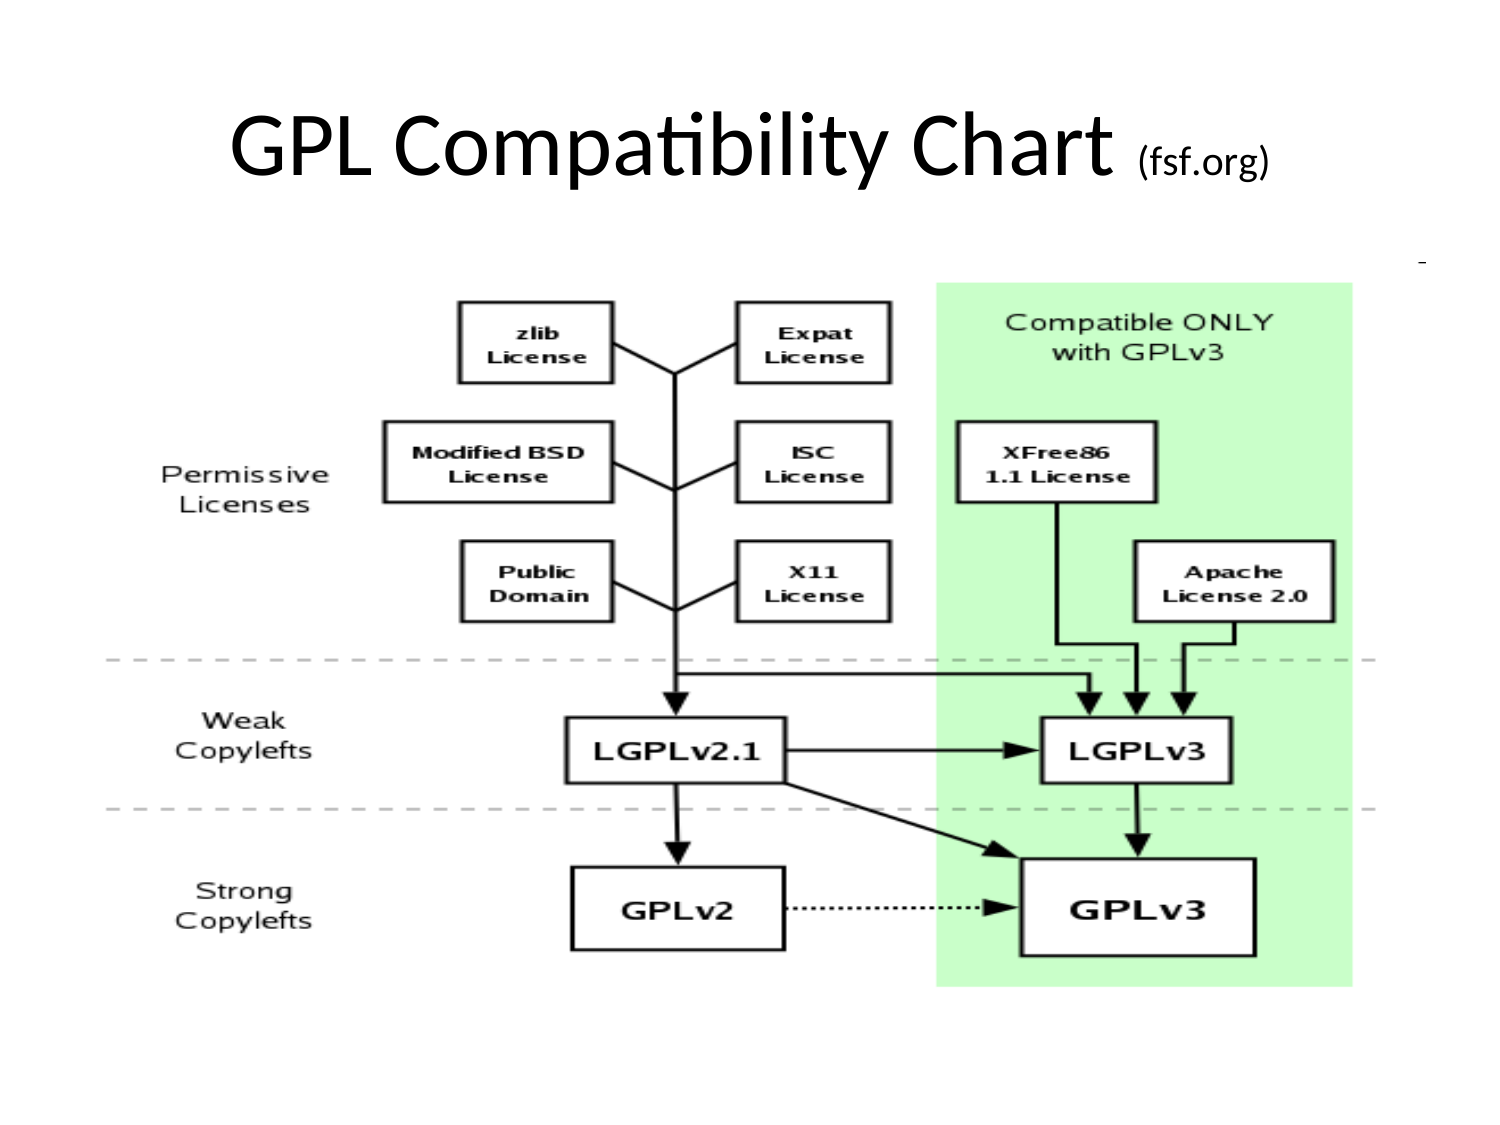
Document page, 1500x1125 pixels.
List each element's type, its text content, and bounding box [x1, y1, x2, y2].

title GPL Compatibility Chart (fsf.org) [75, 45, 1426, 233]
picture [75, 262, 1426, 1005]
